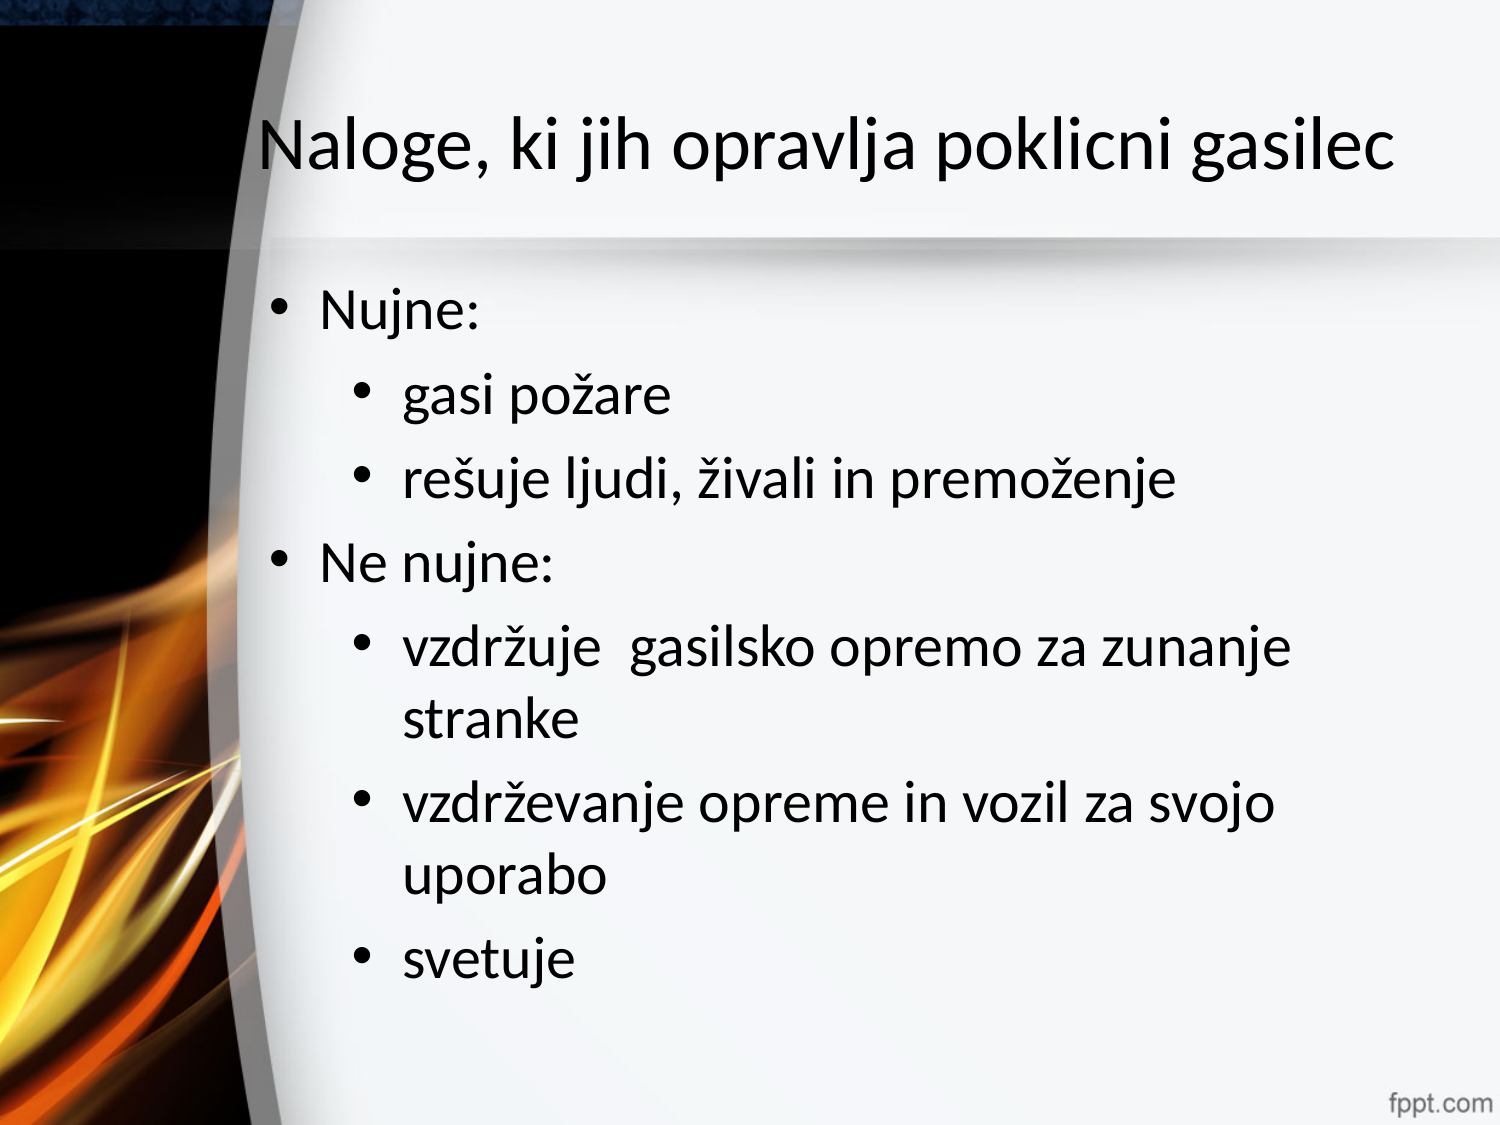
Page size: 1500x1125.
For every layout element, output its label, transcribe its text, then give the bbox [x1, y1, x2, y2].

list Nujne: gasi požare rešuje ljudi, živali in premoženje Ne nujne: vzdržuje gasilsko opremo za zunanje stranke vzdrževanje opreme in vozil za svojo uporabo svetuje [253, 262, 1425, 1005]
picture [0, 0, 1500, 1125]
title Naloge, ki jih opravlja poklicni gasilec [230, 45, 1425, 233]
